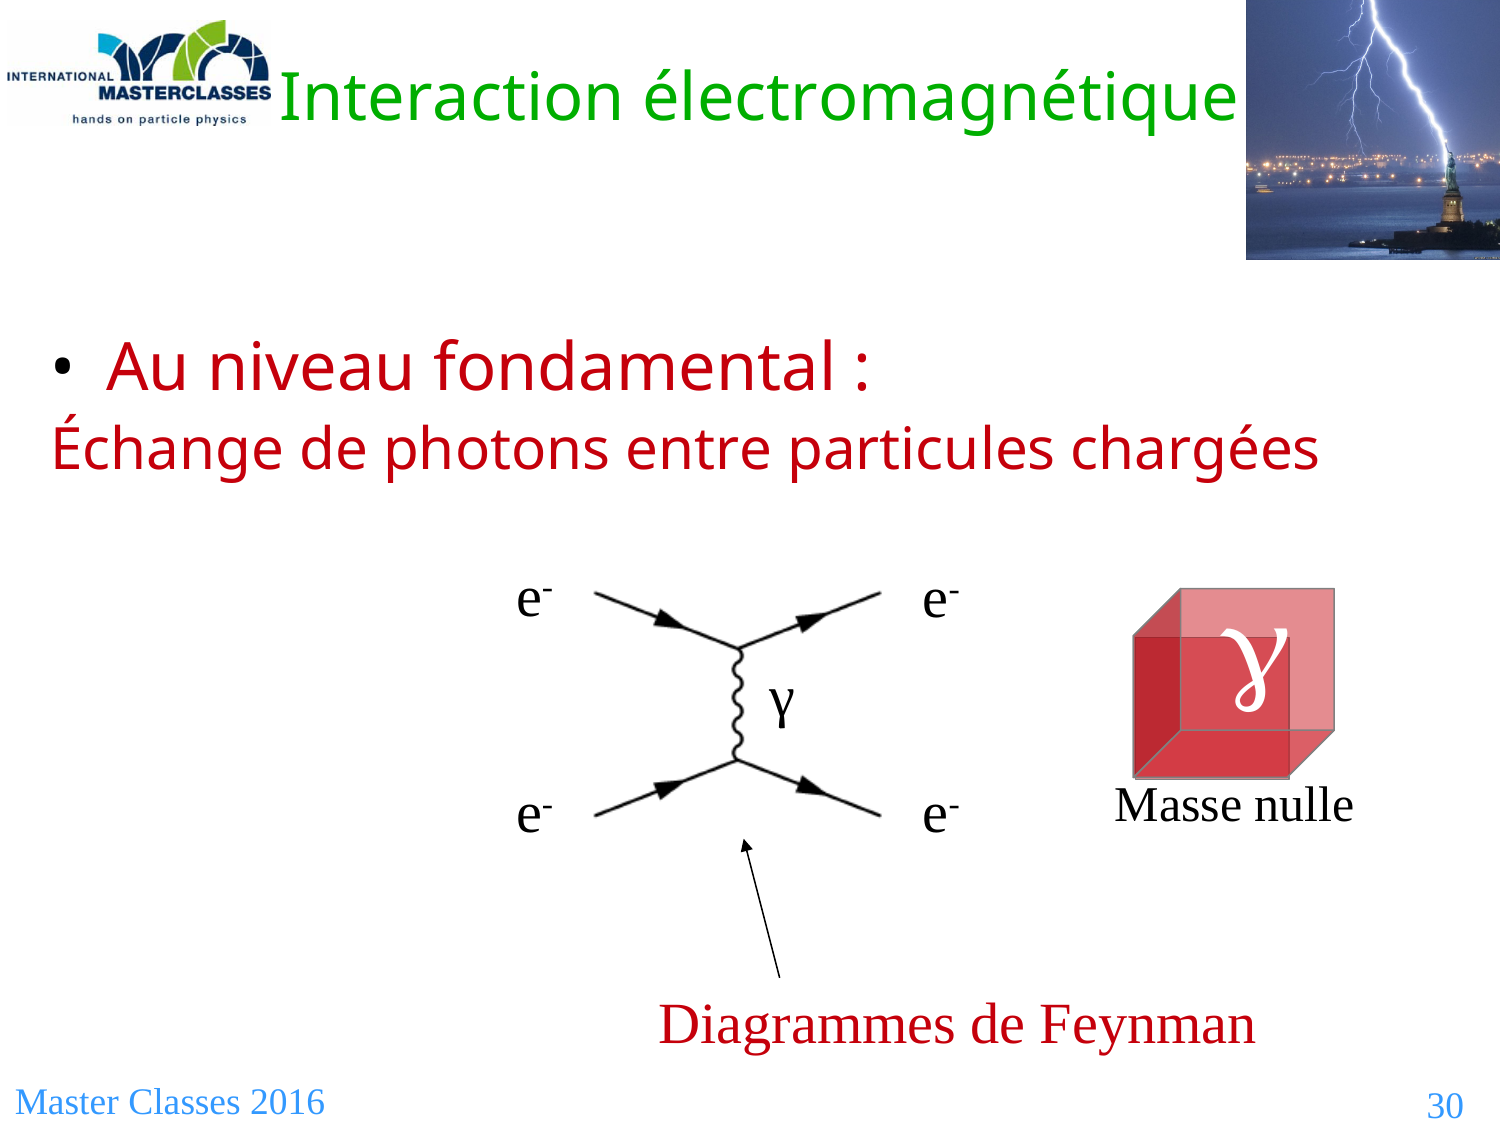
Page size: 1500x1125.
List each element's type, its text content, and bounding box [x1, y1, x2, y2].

text_box e- [501, 766, 568, 852]
text_box e- [908, 766, 975, 852]
list Au niveau fondamental : Échange de photons entre particules chargées [35, 324, 1500, 1102]
text_box Diagrammes de Feynman [643, 977, 1272, 1064]
picture [1246, 0, 1500, 260]
text_box e- [908, 551, 975, 638]
text_box e- [501, 549, 568, 636]
text_box Masse nulle [1099, 763, 1371, 839]
picture [569, 563, 918, 839]
text_box γ [754, 650, 810, 736]
title Interaction électromagnétique [222, 0, 1246, 188]
text_box γ [1207, 555, 1308, 721]
picture [2, 10, 222, 130]
text_box [1133, 588, 1335, 763]
